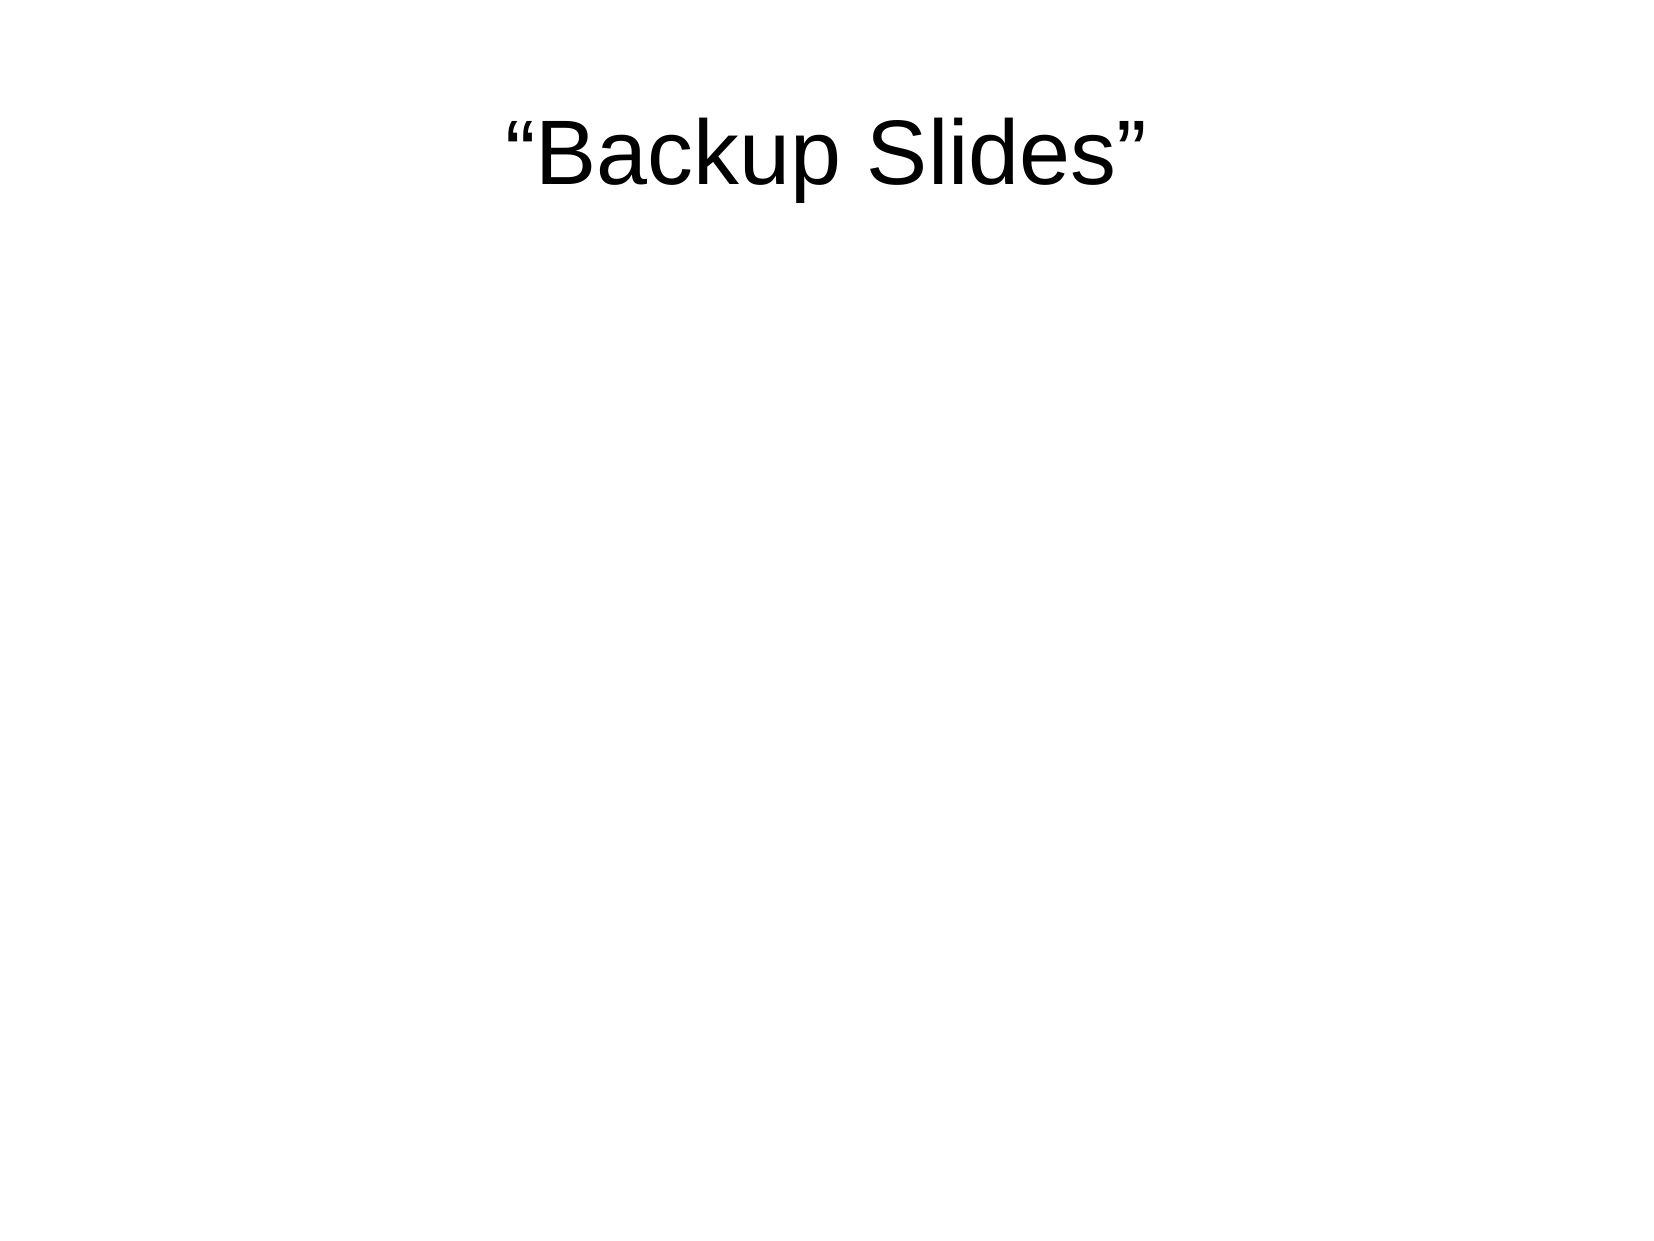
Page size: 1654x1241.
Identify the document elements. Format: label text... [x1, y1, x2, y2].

title “Backup Slides” [82, 49, 1571, 257]
